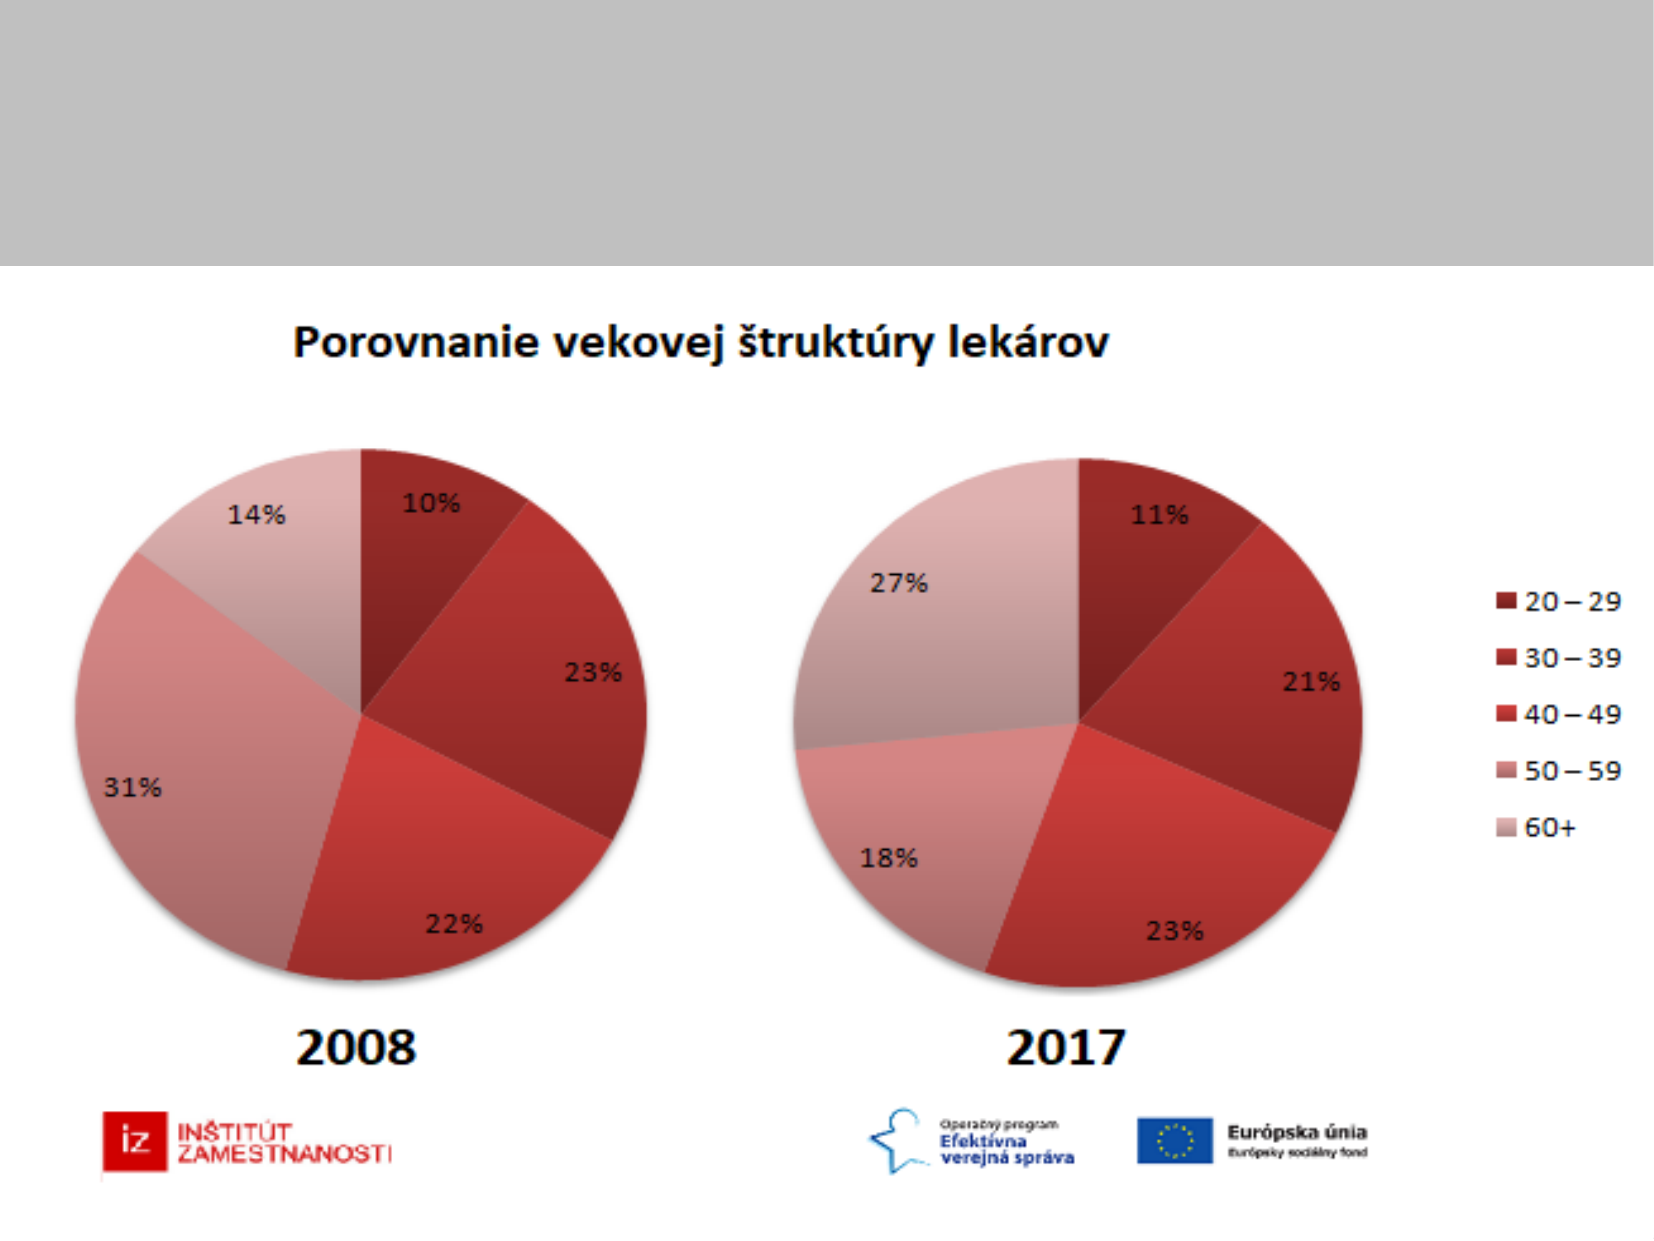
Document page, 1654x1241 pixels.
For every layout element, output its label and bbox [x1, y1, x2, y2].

picture [0, 266, 1654, 1241]
